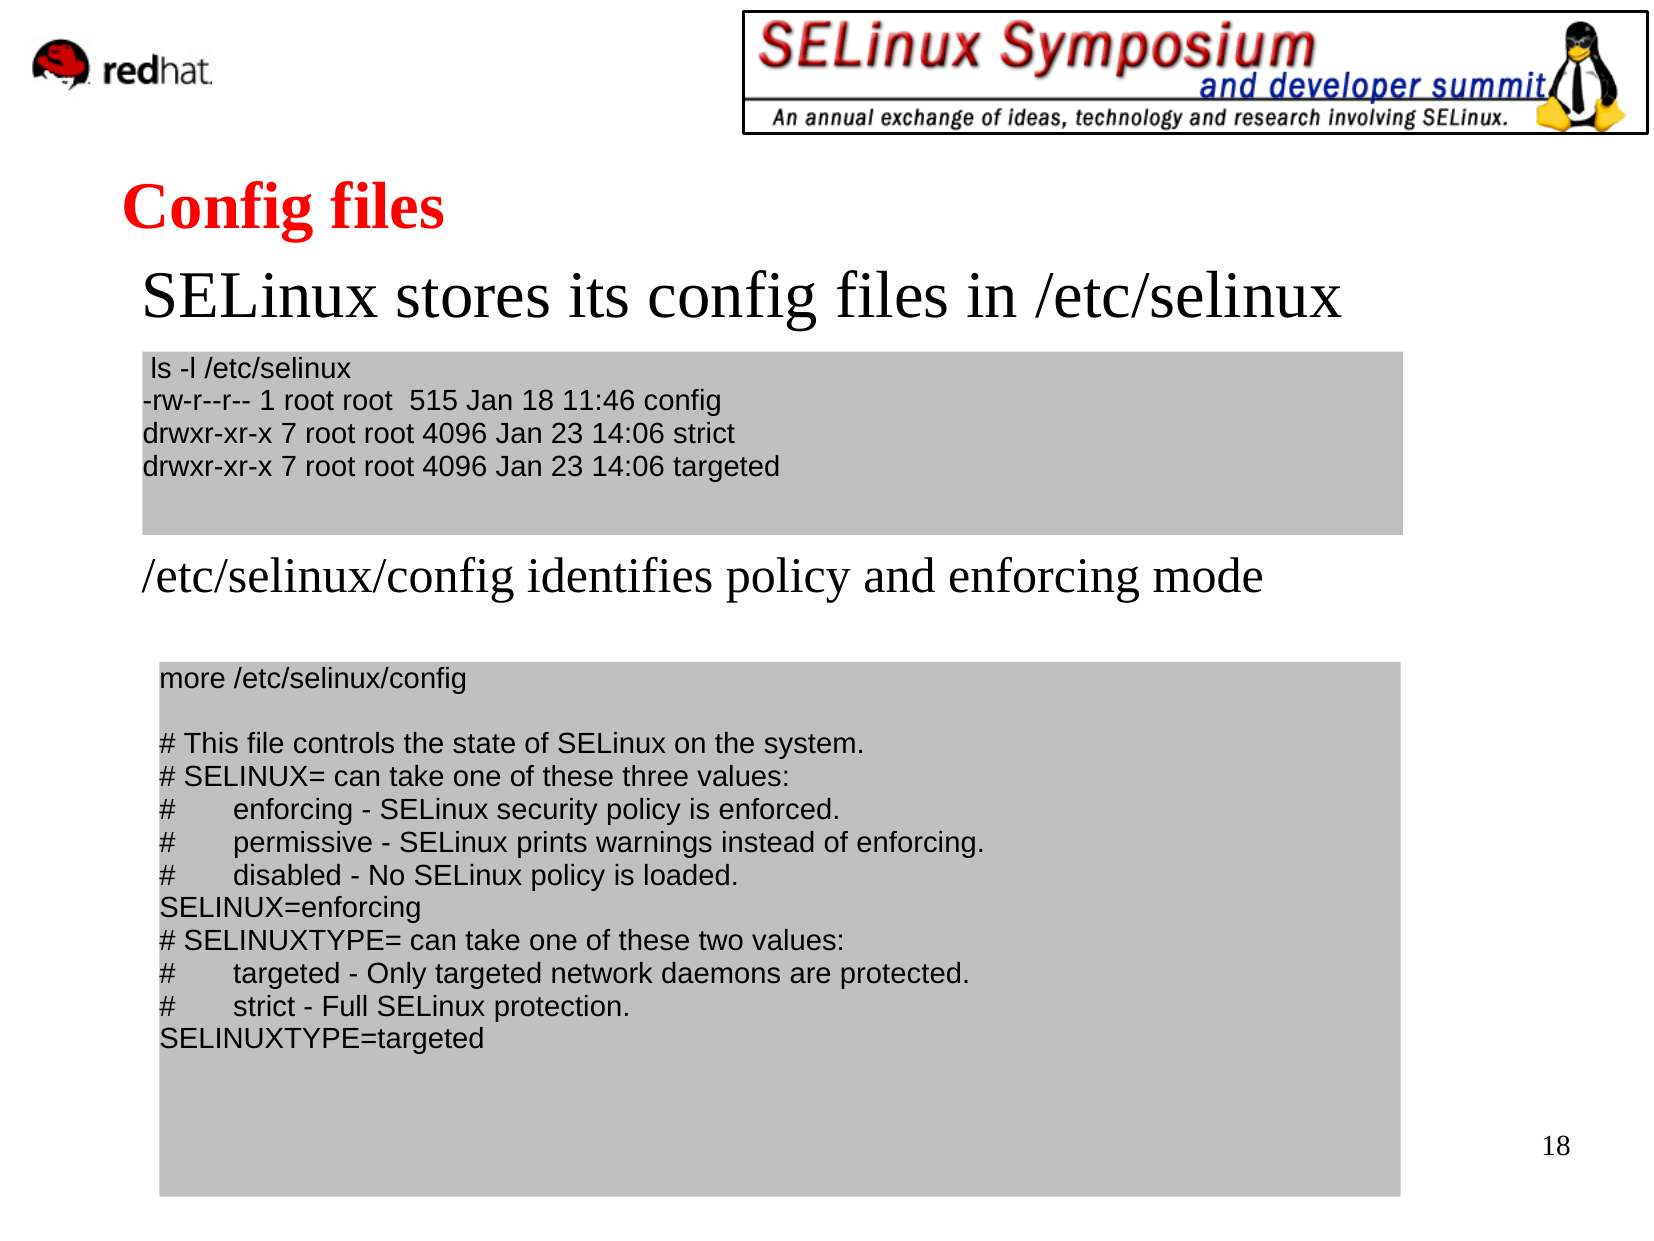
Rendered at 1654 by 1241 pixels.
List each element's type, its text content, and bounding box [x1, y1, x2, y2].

text_box more /etc/selinux/config # This file controls the state of SELinux on the system. # SELINUX= can take one of these three values: # enforcing - SELinux security policy is enforced. # permissive - SELinux prints warnings instead of enforcing. # disabled - No SELinux policy is loaded. SELINUX=enforcing # SELINUXTYPE= can take one of these two values: # targeted - Only targeted network daemons are protected. # strict - Full SELinux protection. SELINUXTYPE=targeted [159, 661, 1401, 1197]
picture [31, 37, 212, 98]
title Config files [121, 102, 1534, 310]
list SELinux stores its config files in /etc/selinux /etc/selinux/config identifies policy and enforcing mode [124, 257, 1537, 1039]
picture [745, 13, 1646, 132]
text_box ls -l /etc/selinux -rw-r--r-- 1 root root 515 Jan 18 11:46 config drwxr-xr-x 7 root root 4096 Jan 23 14:06 strict drwxr-xr-x 7 root root 4096 Jan 23 14:06 targeted [142, 351, 1403, 535]
